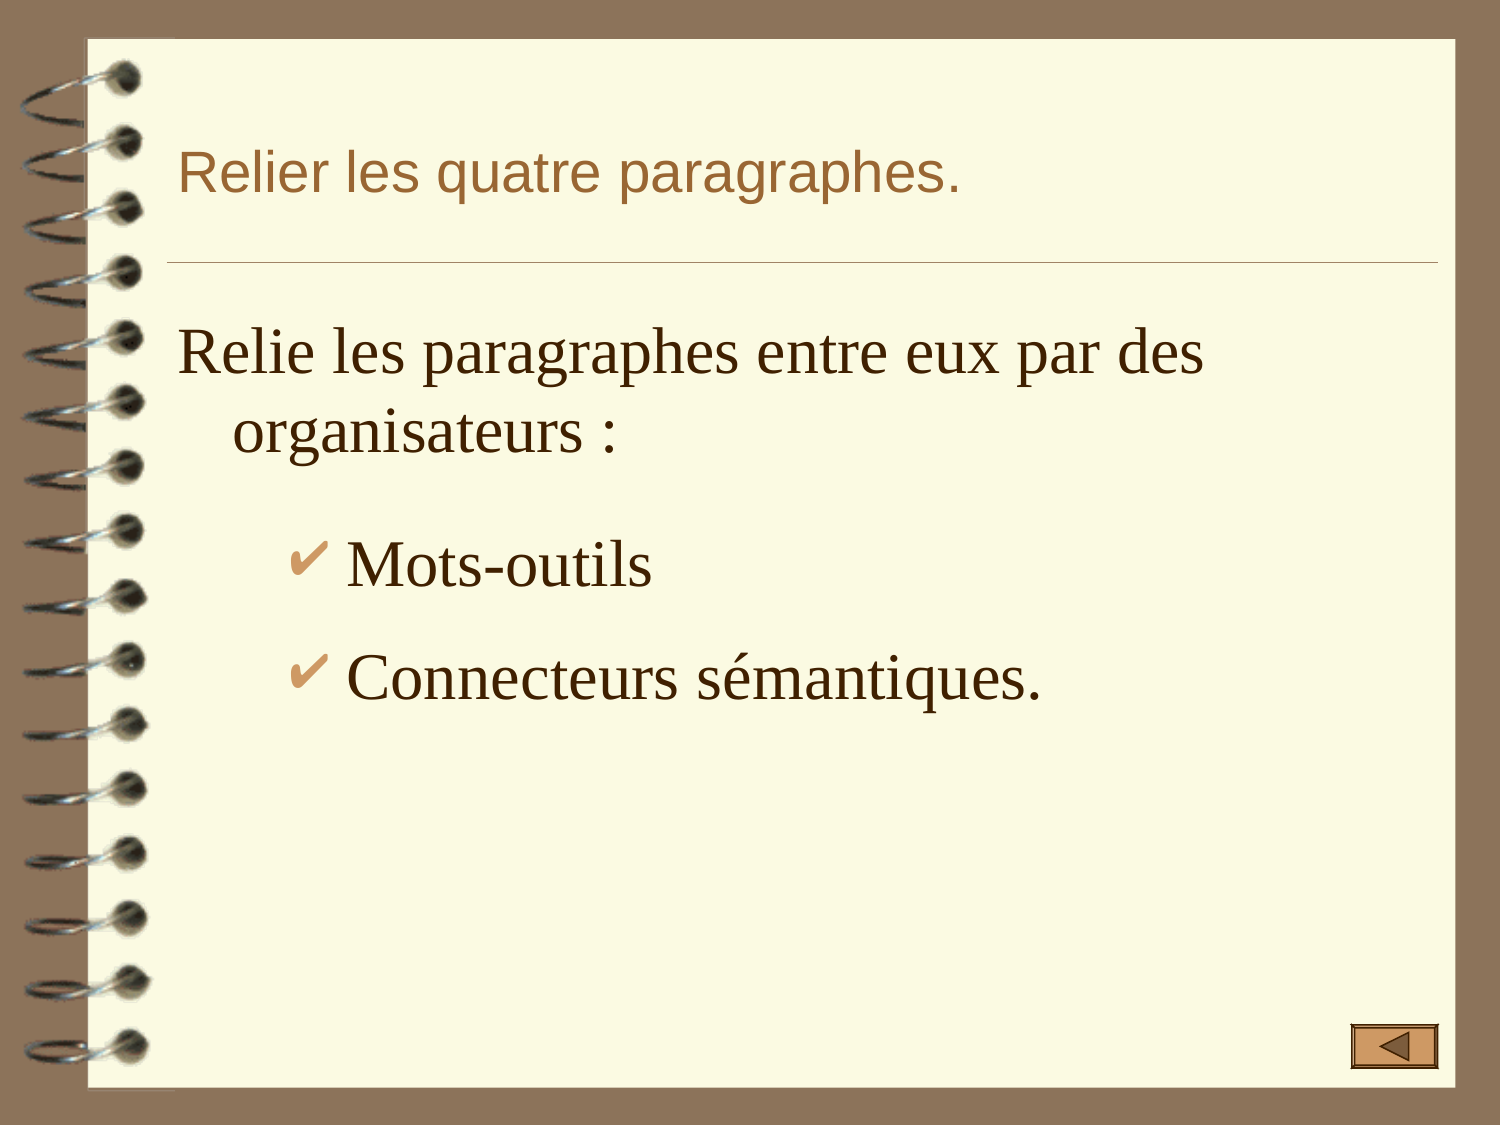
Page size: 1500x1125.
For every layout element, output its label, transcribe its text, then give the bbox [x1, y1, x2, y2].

text_box Connecteurs sémantiques. [275, 624, 1088, 726]
text_box Mots-outils [274, 512, 675, 613]
title Relier les quatre paragraphes. [162, 74, 1438, 263]
text_box [1353, 1024, 1438, 1068]
list Relie les paragraphes entre eux par des organisateurs : [162, 299, 1438, 475]
picture [0, 0, 175, 1125]
